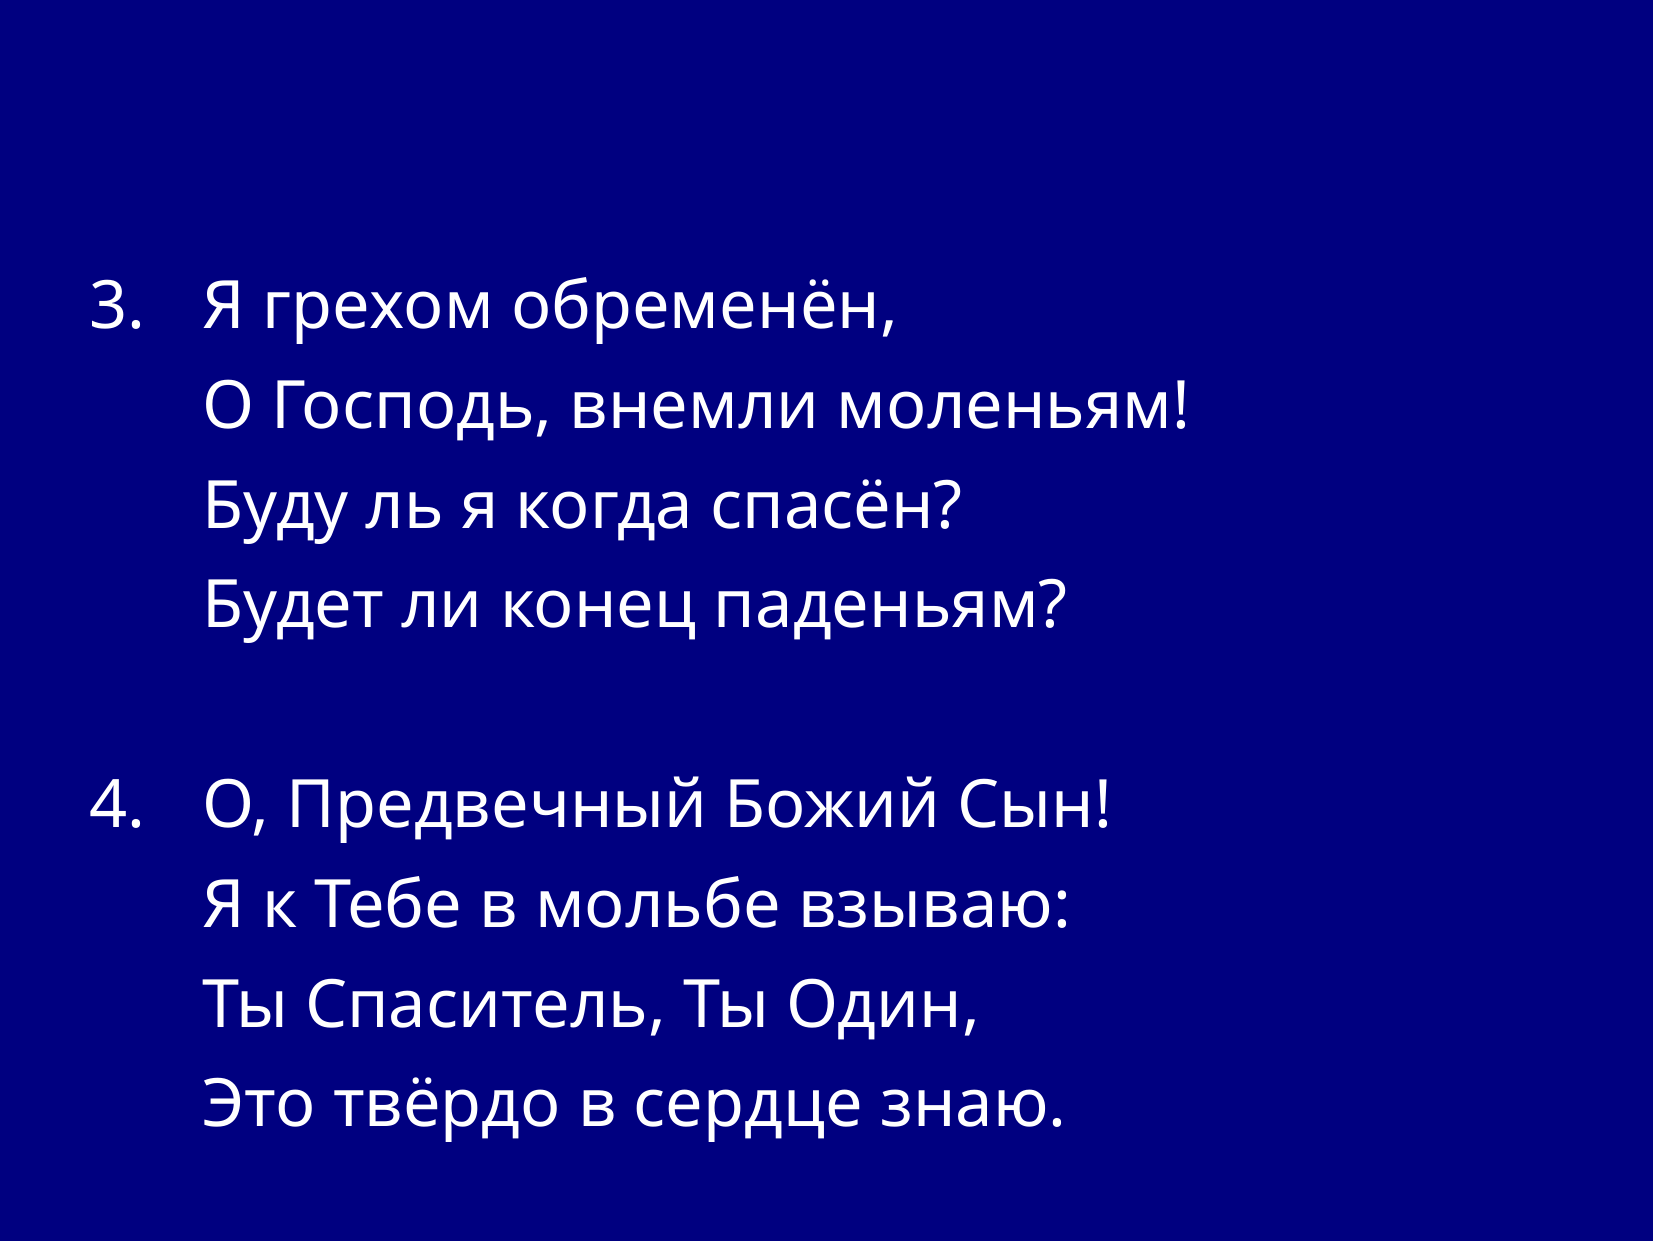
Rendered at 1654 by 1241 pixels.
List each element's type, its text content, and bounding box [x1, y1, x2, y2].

text_box 3. Я грехом обременён, О Господь, внемли моленьям! Буду ль я когда спасён? Будет ли конец паденьям? 4. О, Предвечный Божий Сын! Я к Тебе в мольбе взываю: Ты Спаситель, Ты Один, Это твёрдо в сердце знаю. [75, 150, 1576, 1163]
